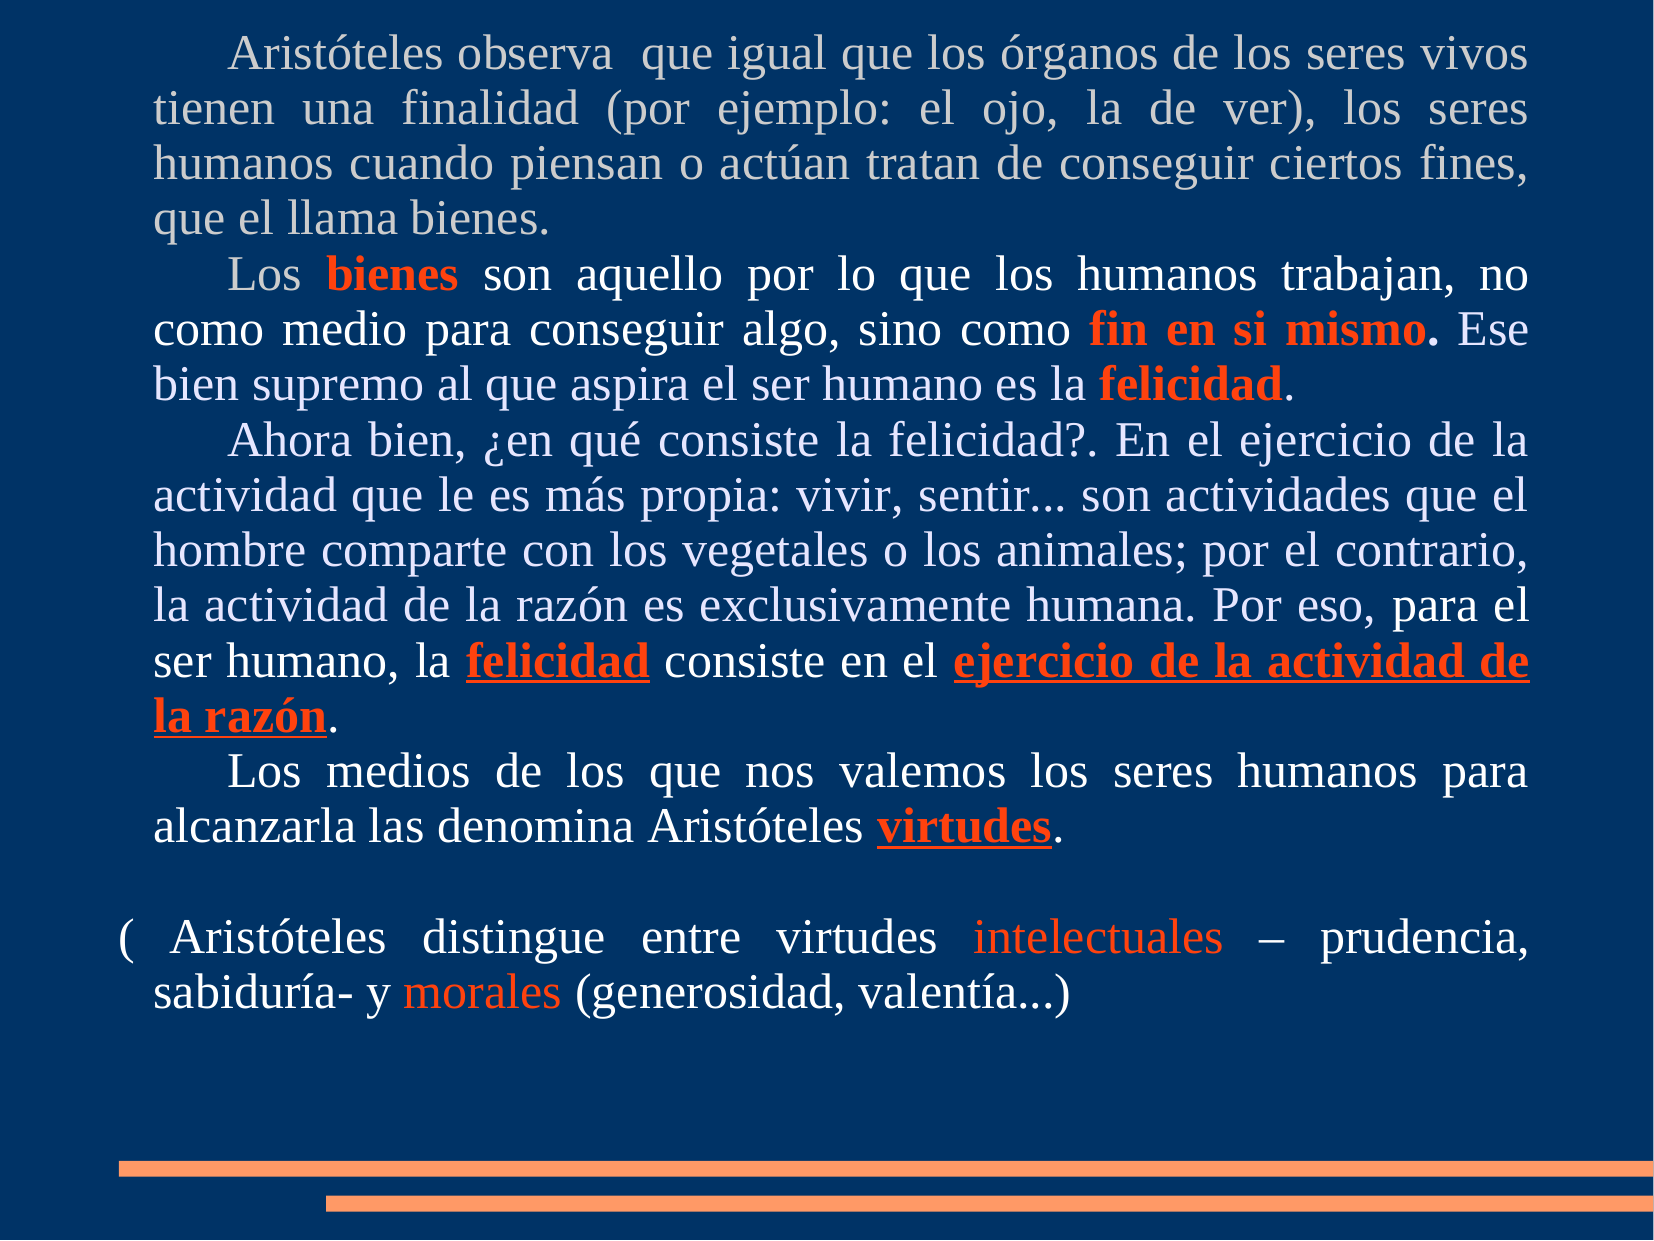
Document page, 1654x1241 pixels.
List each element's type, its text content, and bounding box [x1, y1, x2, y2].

subtitle Aristóteles observa que igual que los órganos de los seres vivos tienen una finalidad (por ejemplo: el ojo, la de ver), los seres humanos cuando piensan o actúan tratan de conseguir ciertos fines, que el llama bienes. Los bienes son aquello por lo que los humanos trabajan, no como medio para conseguir algo, sino como fin en si mismo. Ese bien supremo al que aspira el ser humano es la felicidad. Ahora bien, ¿en qué consiste la felicidad?. En el ejercicio de la actividad que le es más propia: vivir, sentir... son actividades que el hombre comparte con los vegetales o los animales; por el contrario, la actividad de la razón es exclusivamente humana. Por eso, para el ser humano, la felicidad consiste en el ejercicio de la actividad de la razón. Los medios de los que nos valemos los seres humanos para alcanzarla las denomina Aristóteles virtudes. ( Aristóteles distingue entre virtudes intelectuales – prudencia, sabiduría- y morales (generosidad, valentía...) [118, 6, 1531, 1093]
